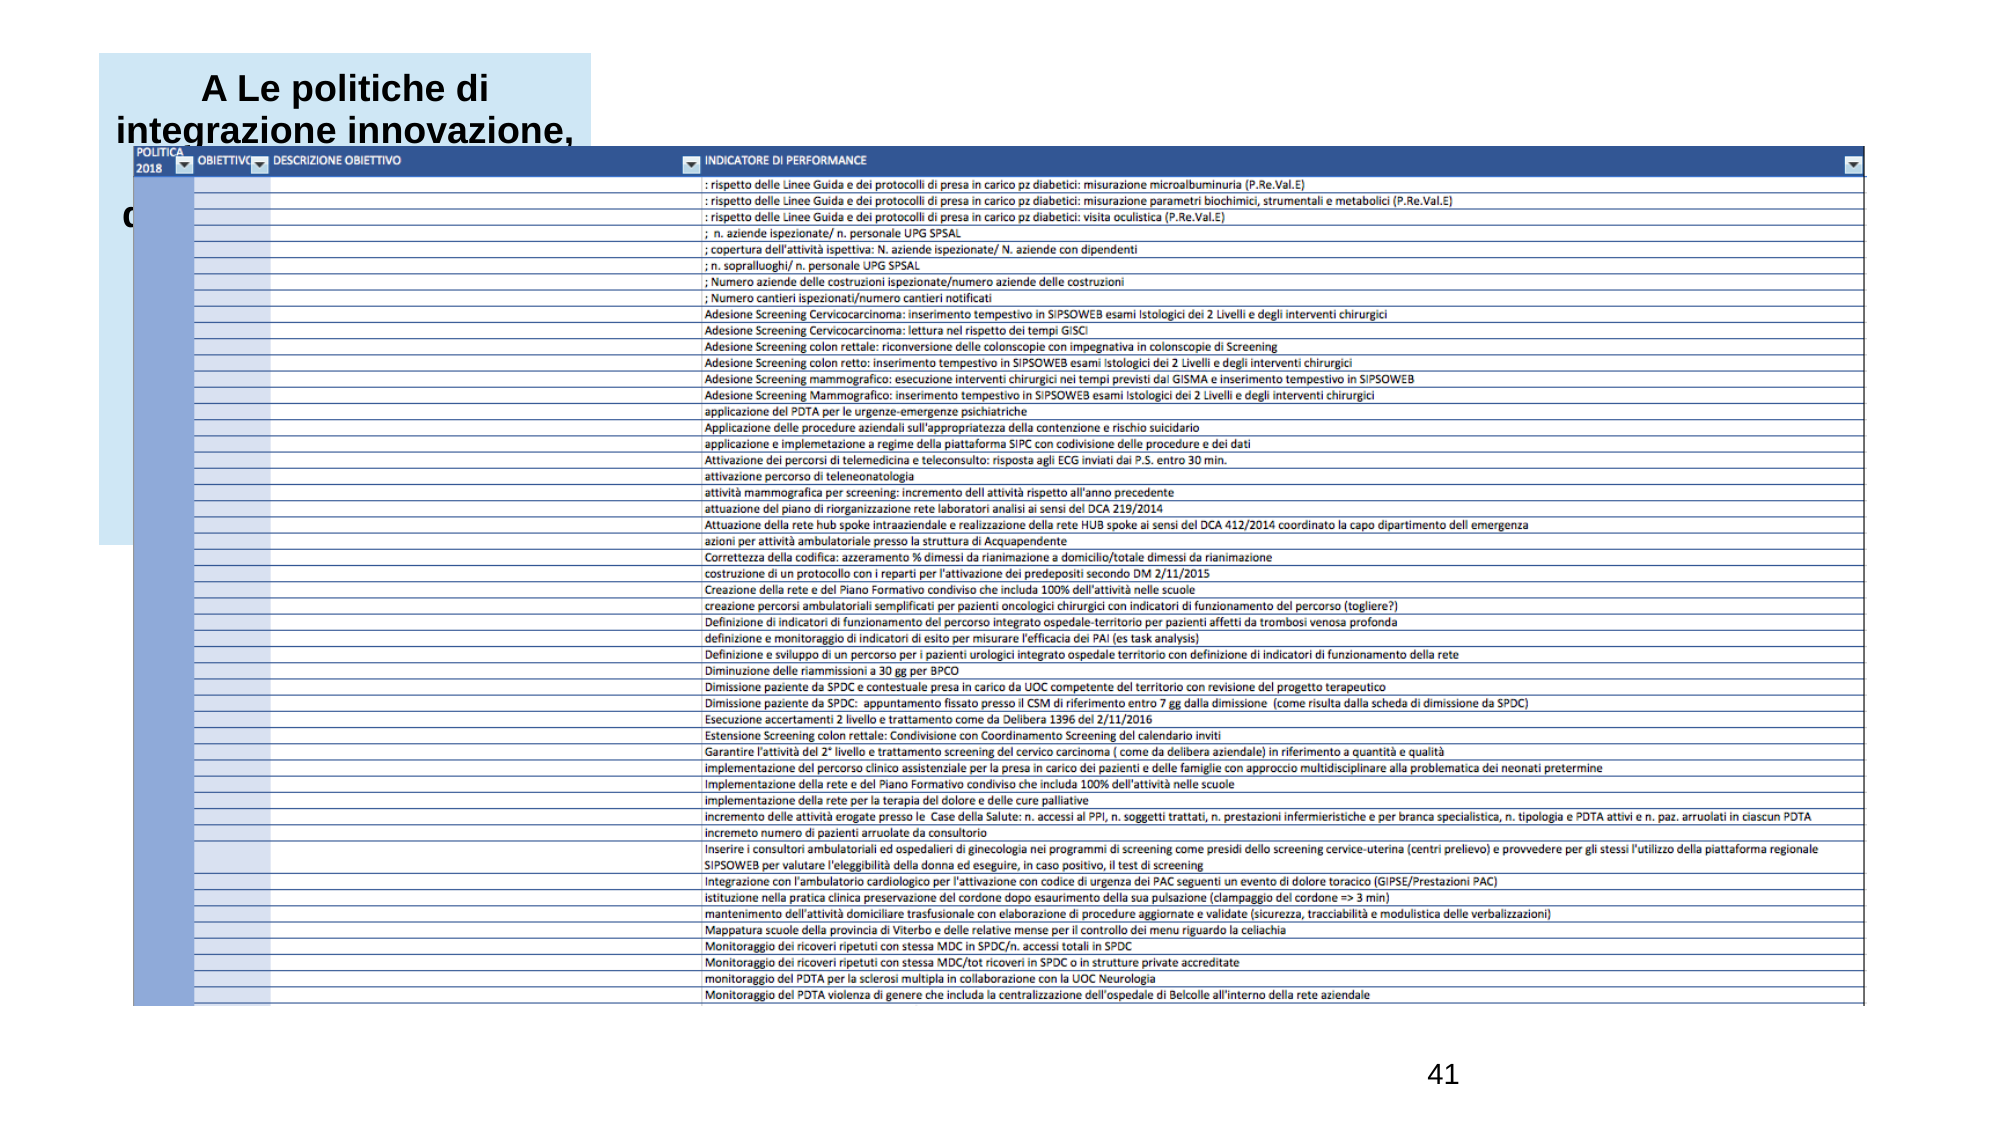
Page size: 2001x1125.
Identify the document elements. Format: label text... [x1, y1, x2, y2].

slide_number <numero> [1412, 1042, 1863, 1103]
table_header A Le politiche di integrazione innovazione, riqualificazione dell’offerta e promozione della salute [99, 53, 591, 545]
picture [133, 146, 1867, 1006]
